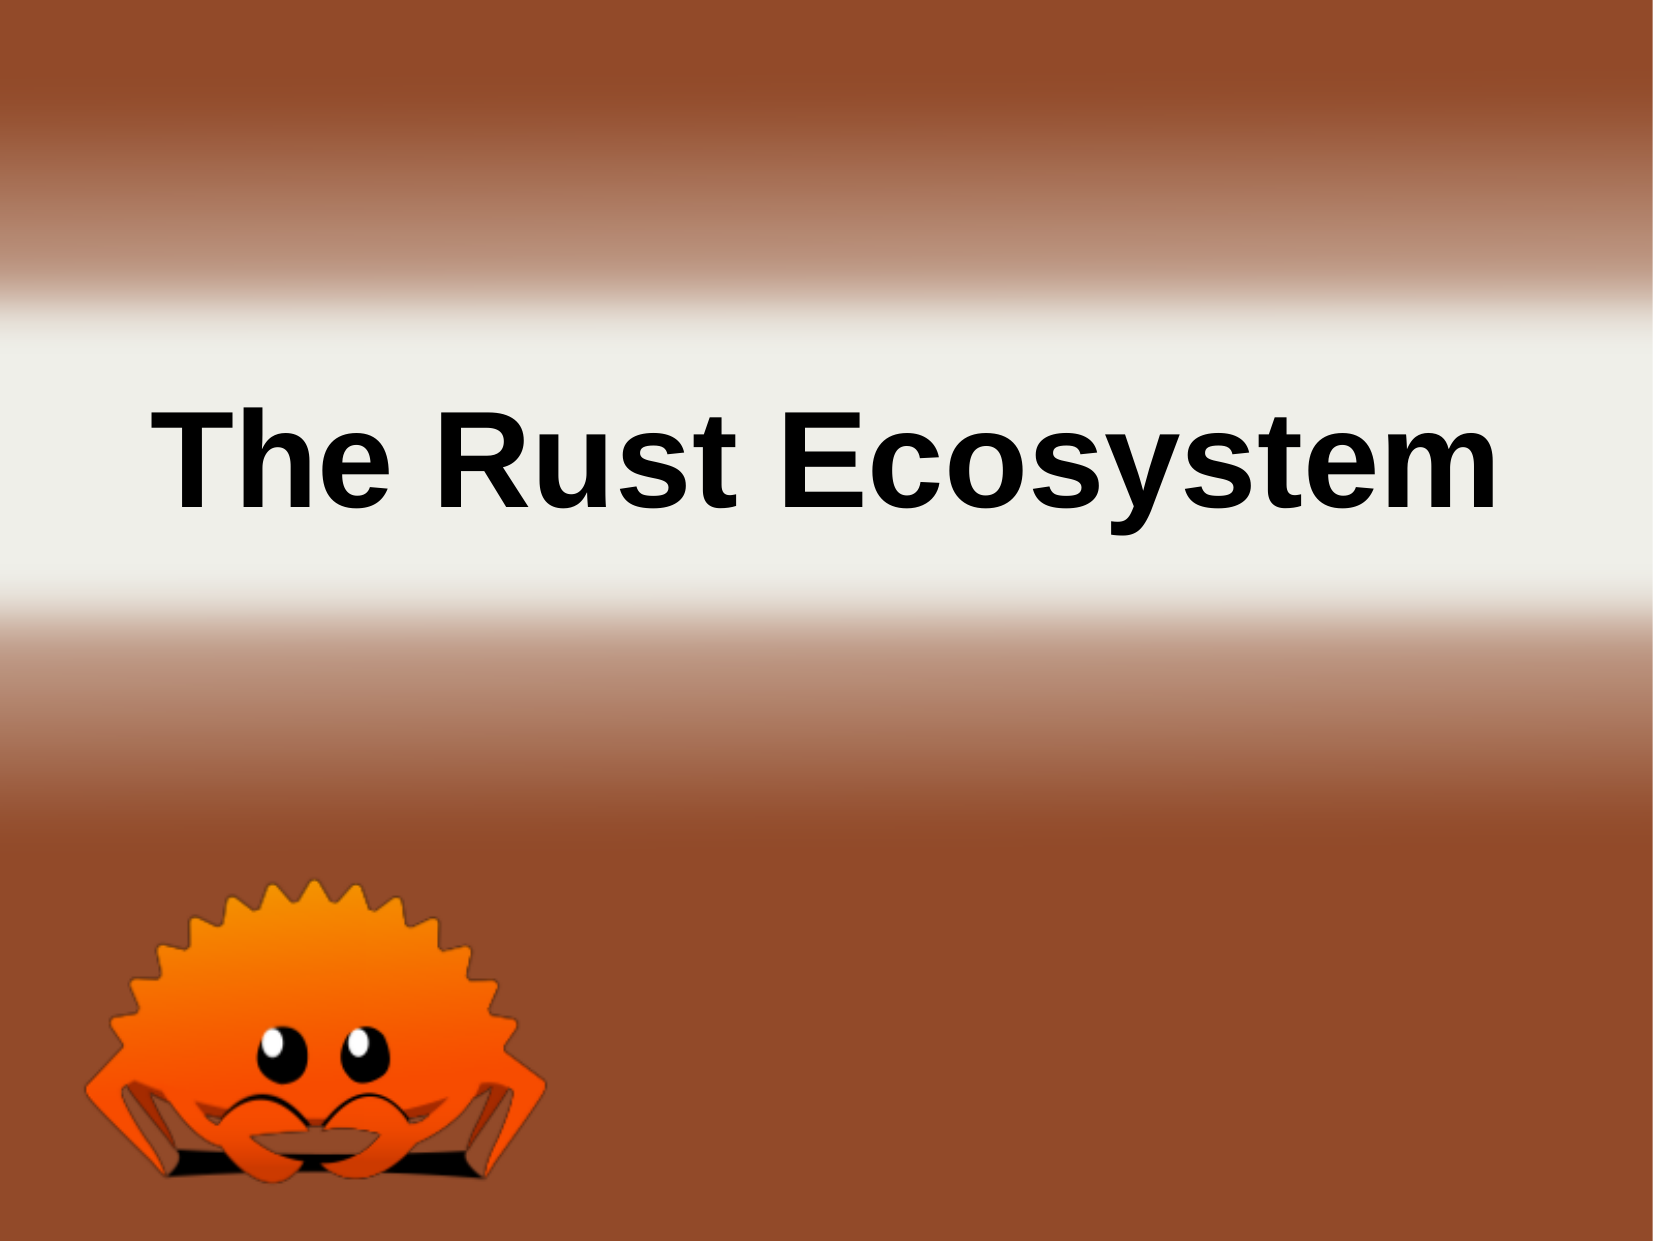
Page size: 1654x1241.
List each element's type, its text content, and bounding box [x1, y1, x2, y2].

picture [0, 0, 1653, 1241]
subtitle The Rust Ecosystem [82, 0, 1571, 935]
